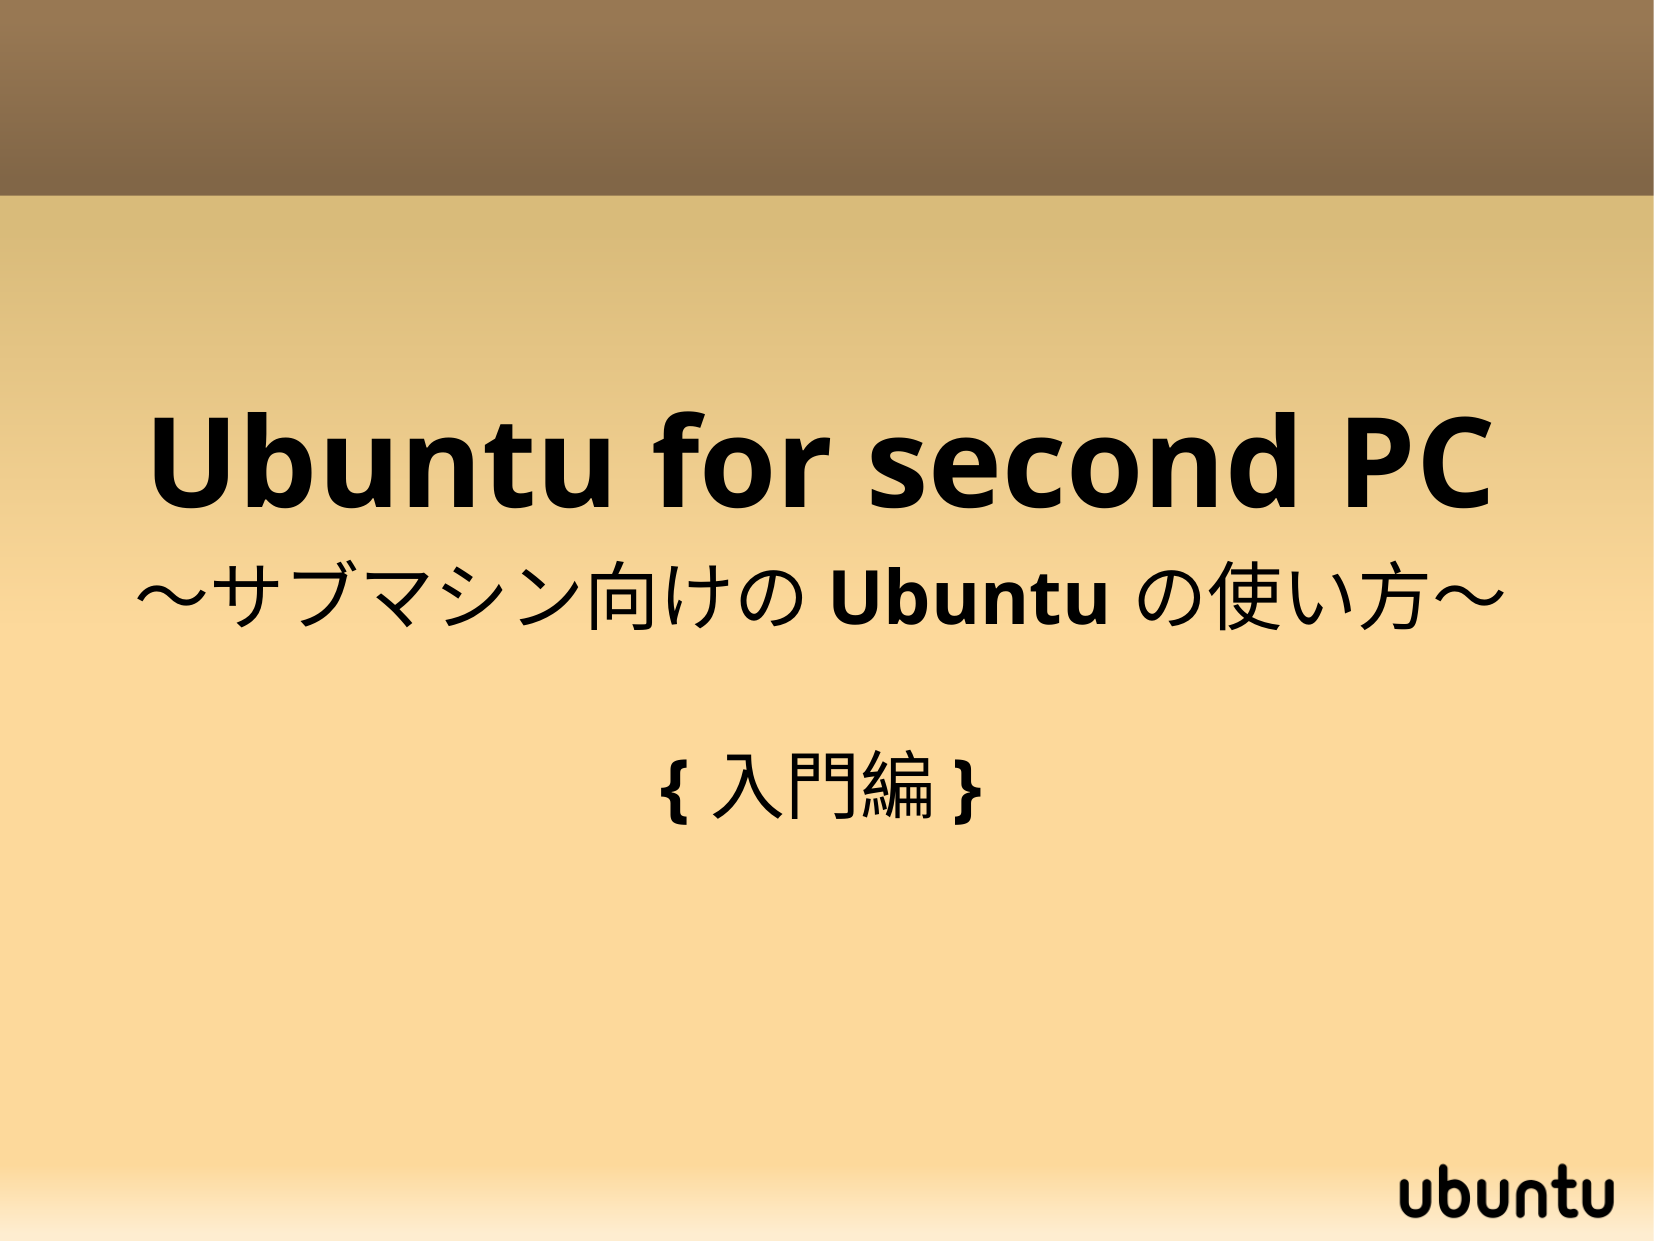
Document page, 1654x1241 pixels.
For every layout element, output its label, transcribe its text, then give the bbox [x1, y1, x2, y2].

picture [0, 0, 1654, 1241]
title Ubuntu for second PC 〜サブマシン向けのUbuntuの使い方〜 {入門編} [76, 341, 1565, 868]
